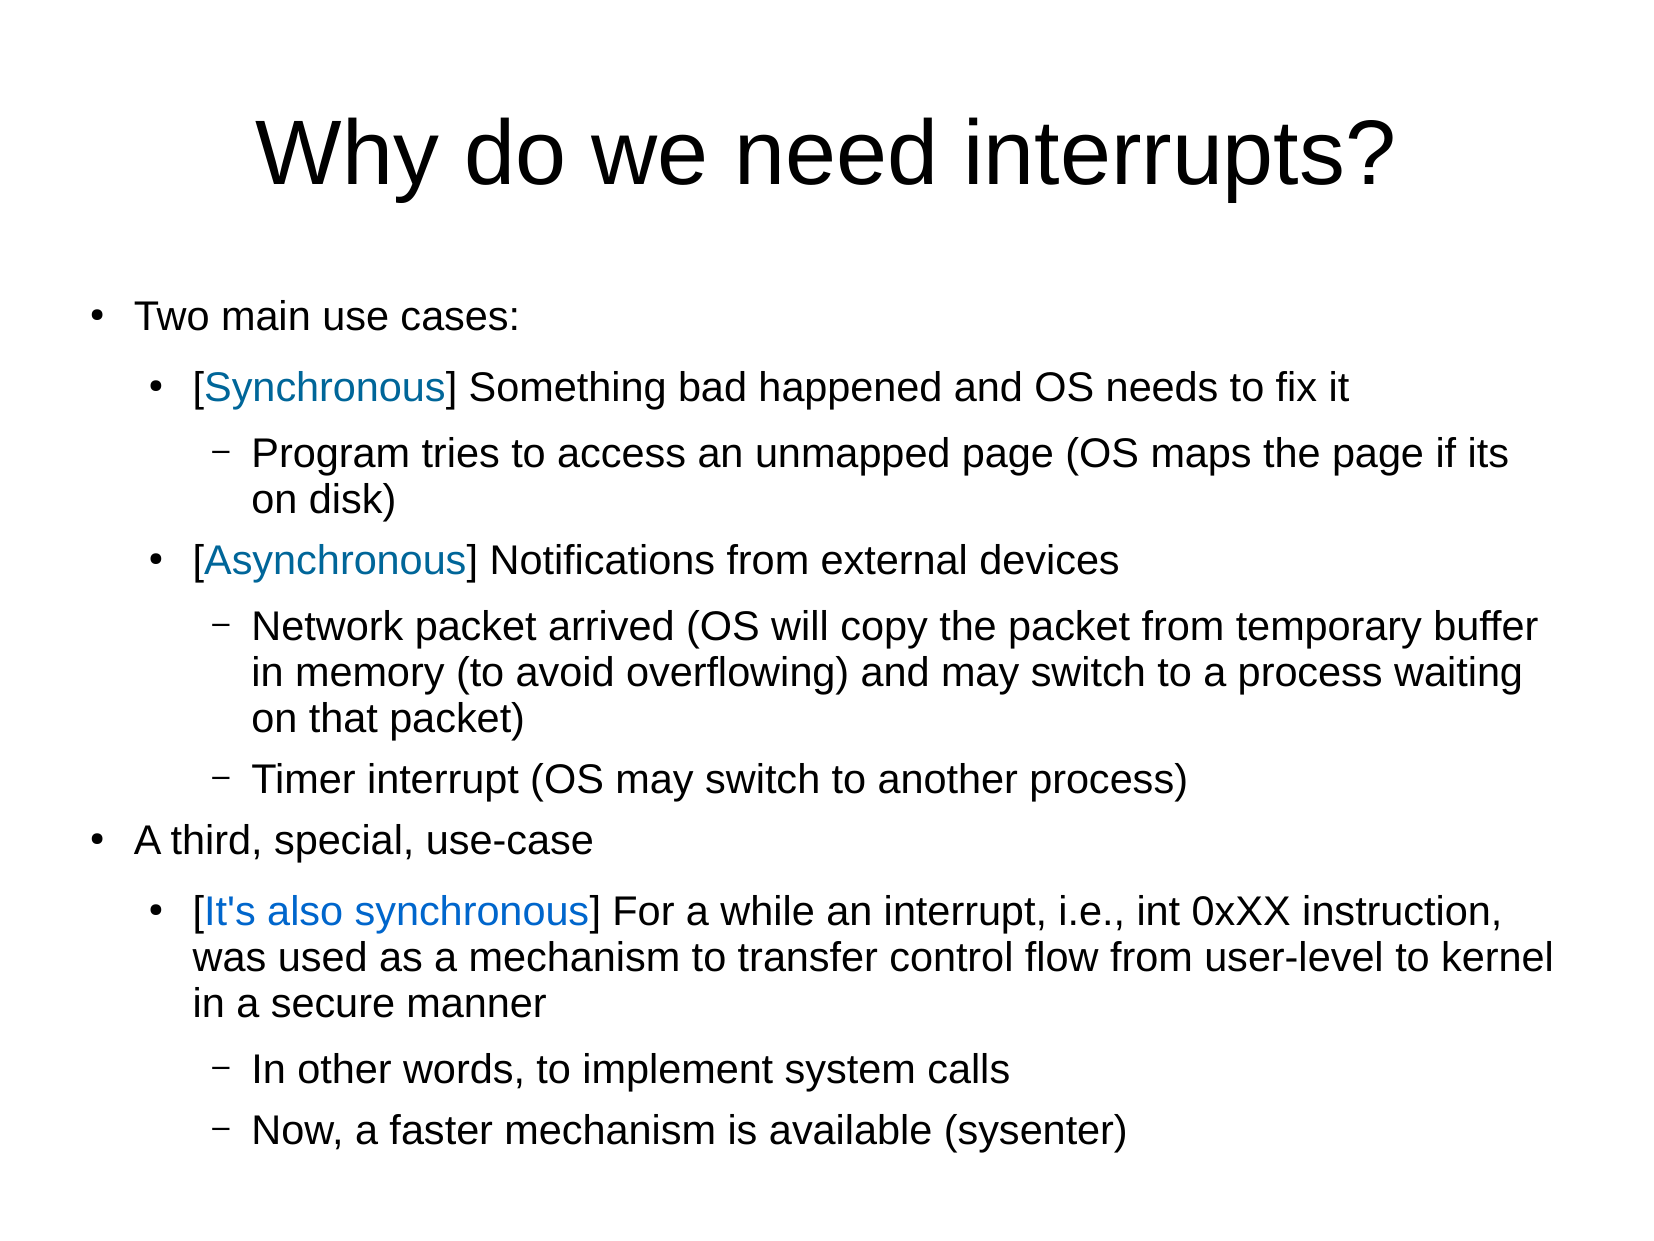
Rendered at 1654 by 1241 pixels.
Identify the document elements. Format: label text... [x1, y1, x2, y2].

list Two main use cases: [Synchronous] Something bad happened and OS needs to fix it Program tries to access an unmapped page (OS maps the page if its on disk) [Asynchronous] Notifications from external devices Network packet arrived (OS will copy the packet from temporary buffer in memory (to avoid overflowing) and may switch to a process waiting on that packet) Timer interrupt (OS may switch to another process) A third, special, use-case [It's also synchronous] For a while an interrupt, i.e., int 0xXX instruction, was used as a mechanism to transfer control flow from user-level to kernel in a secure manner In other words, to implement system calls Now, a faster mechanism is available (sysenter) [75, 293, 1564, 1163]
title Why do we need interrupts? [82, 49, 1571, 257]
